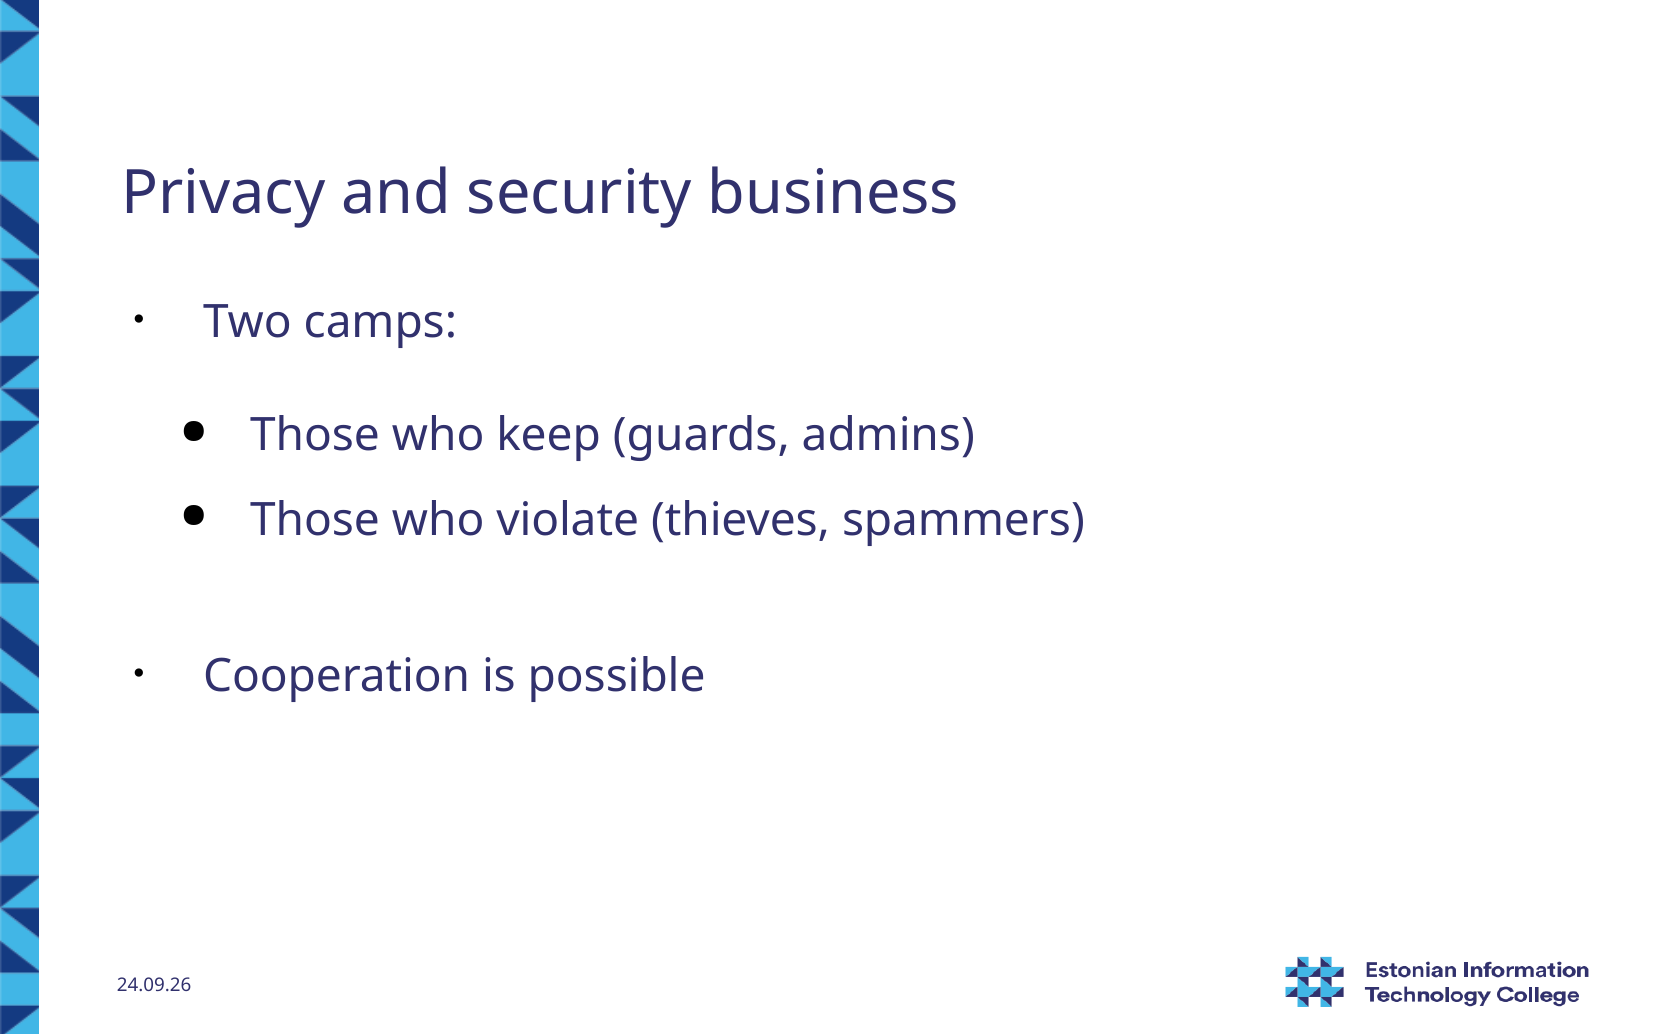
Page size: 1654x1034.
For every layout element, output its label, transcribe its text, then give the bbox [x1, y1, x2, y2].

title Privacy and security business [121, 103, 1534, 276]
list Two camps: Those who keep (guards, admins) Those who violate (thieves, spammers) Cooperation is possible [121, 287, 1534, 939]
